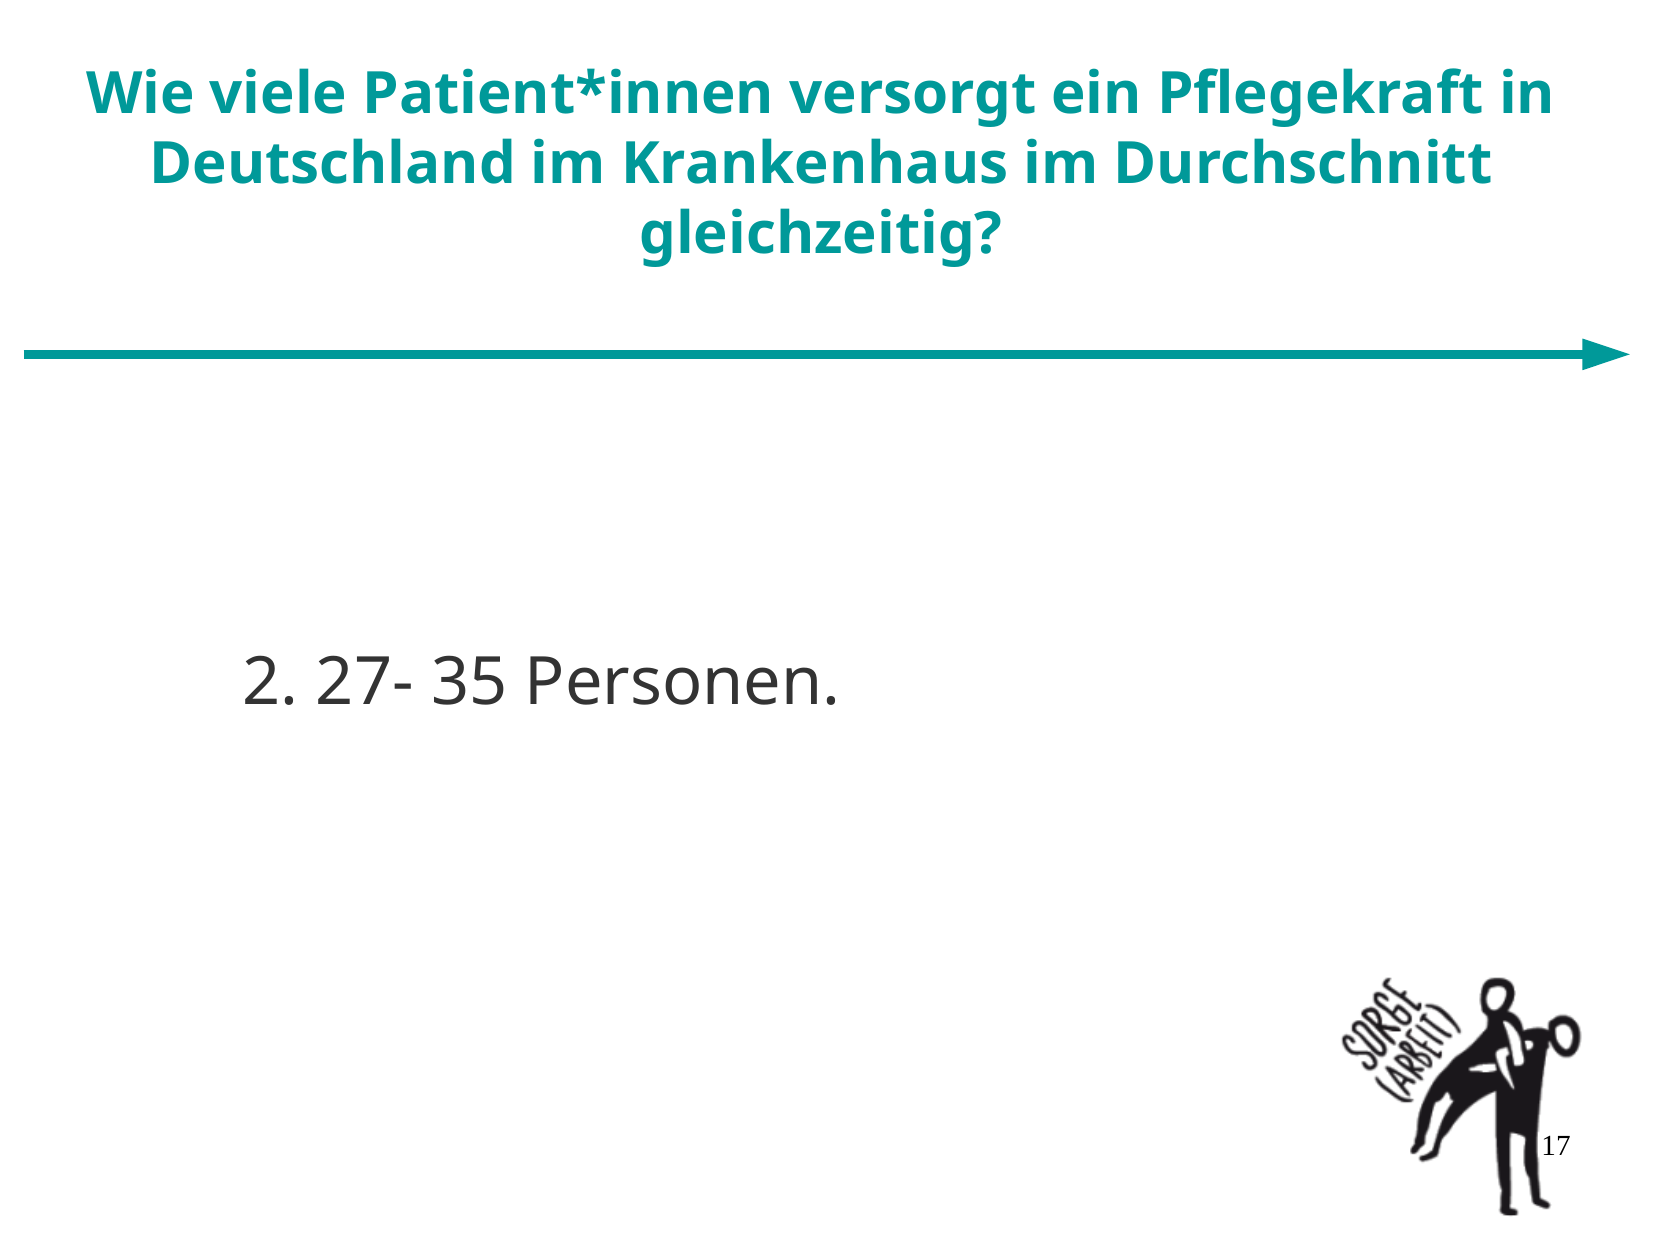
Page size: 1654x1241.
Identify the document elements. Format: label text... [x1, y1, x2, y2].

list 2. 27- 35 Personen. [242, 637, 1134, 945]
picture [1269, 909, 1654, 1236]
title Wie viele Patient*innen versorgt ein Pflegekraft in Deutschland im Krankenhaus im Durchschnitt gleichzeitig? [35, 7, 1607, 308]
